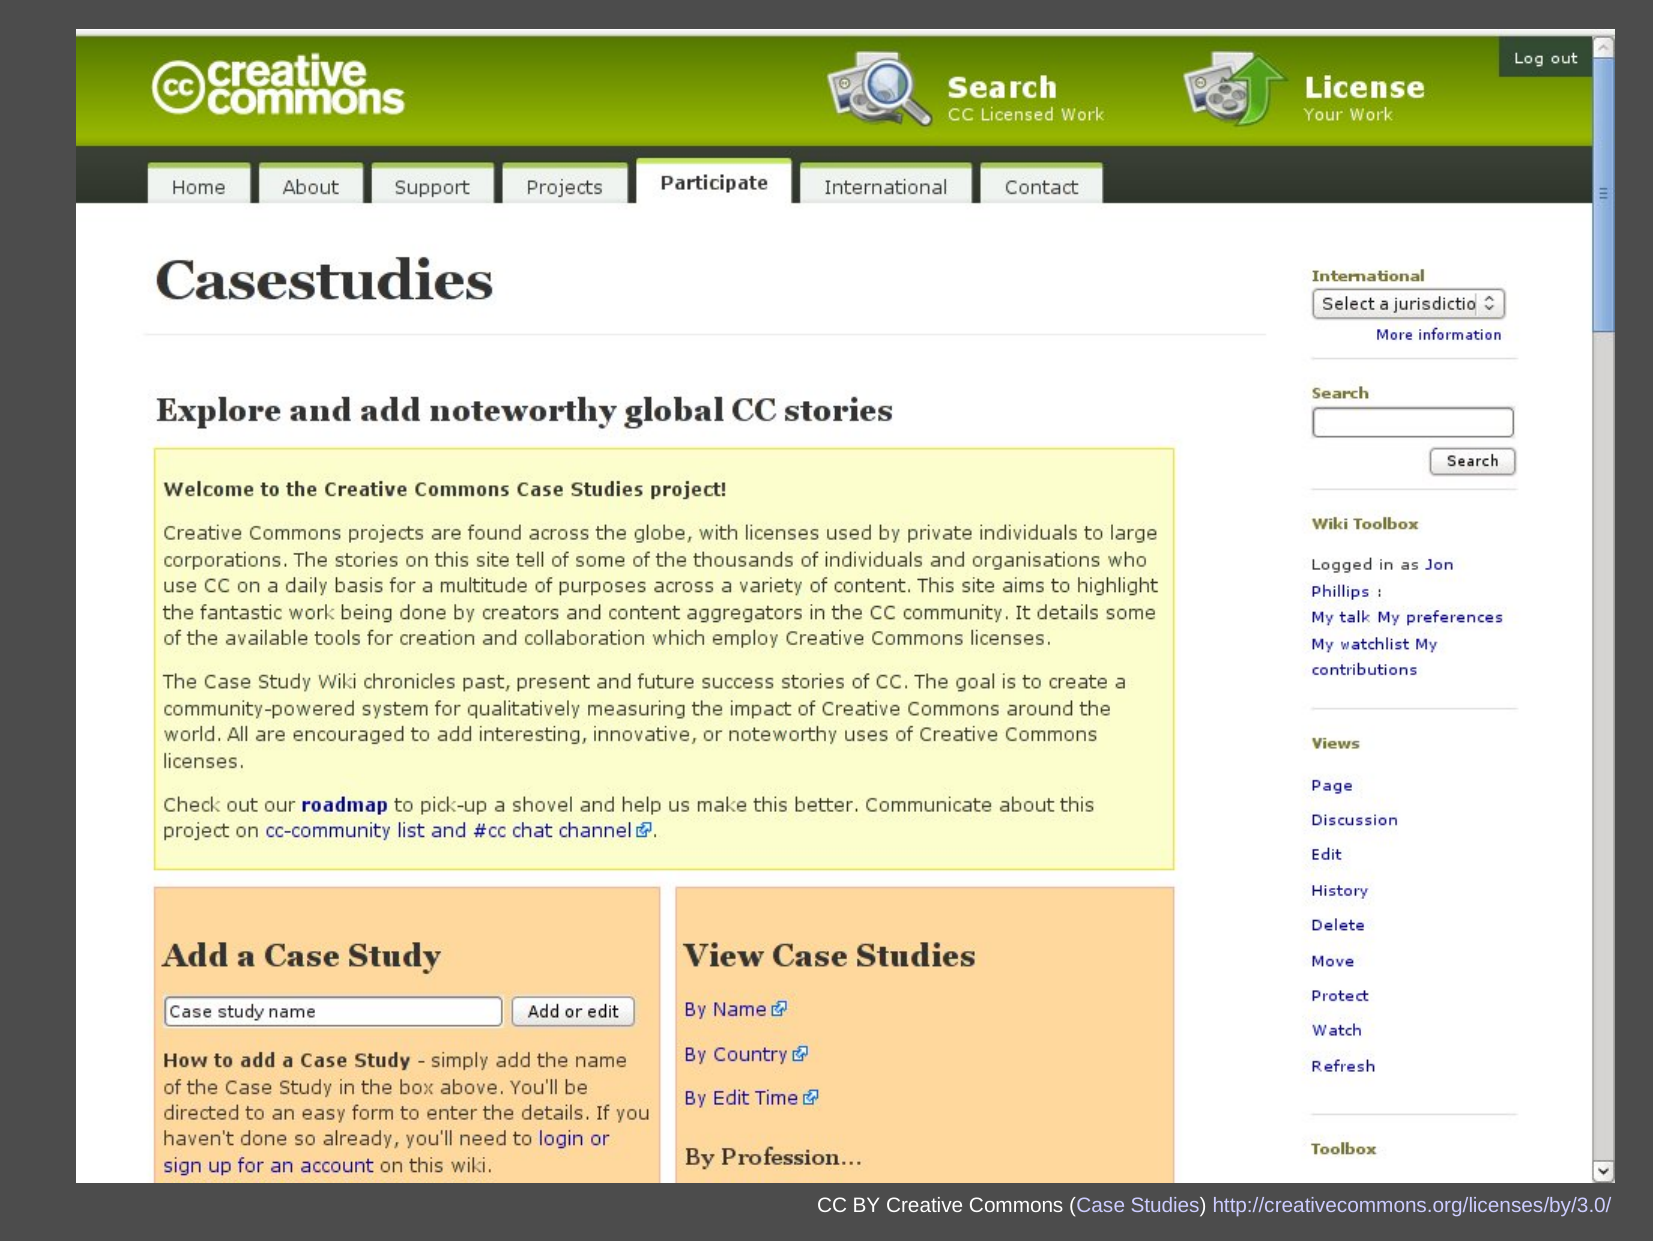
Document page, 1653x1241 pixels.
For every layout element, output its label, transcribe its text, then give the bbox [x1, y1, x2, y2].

text_box CC BY Creative Commons (Case Studies) http://creativecommons.org/licenses/by/3.0/ [802, 1182, 1638, 1225]
picture [76, 29, 1615, 1183]
